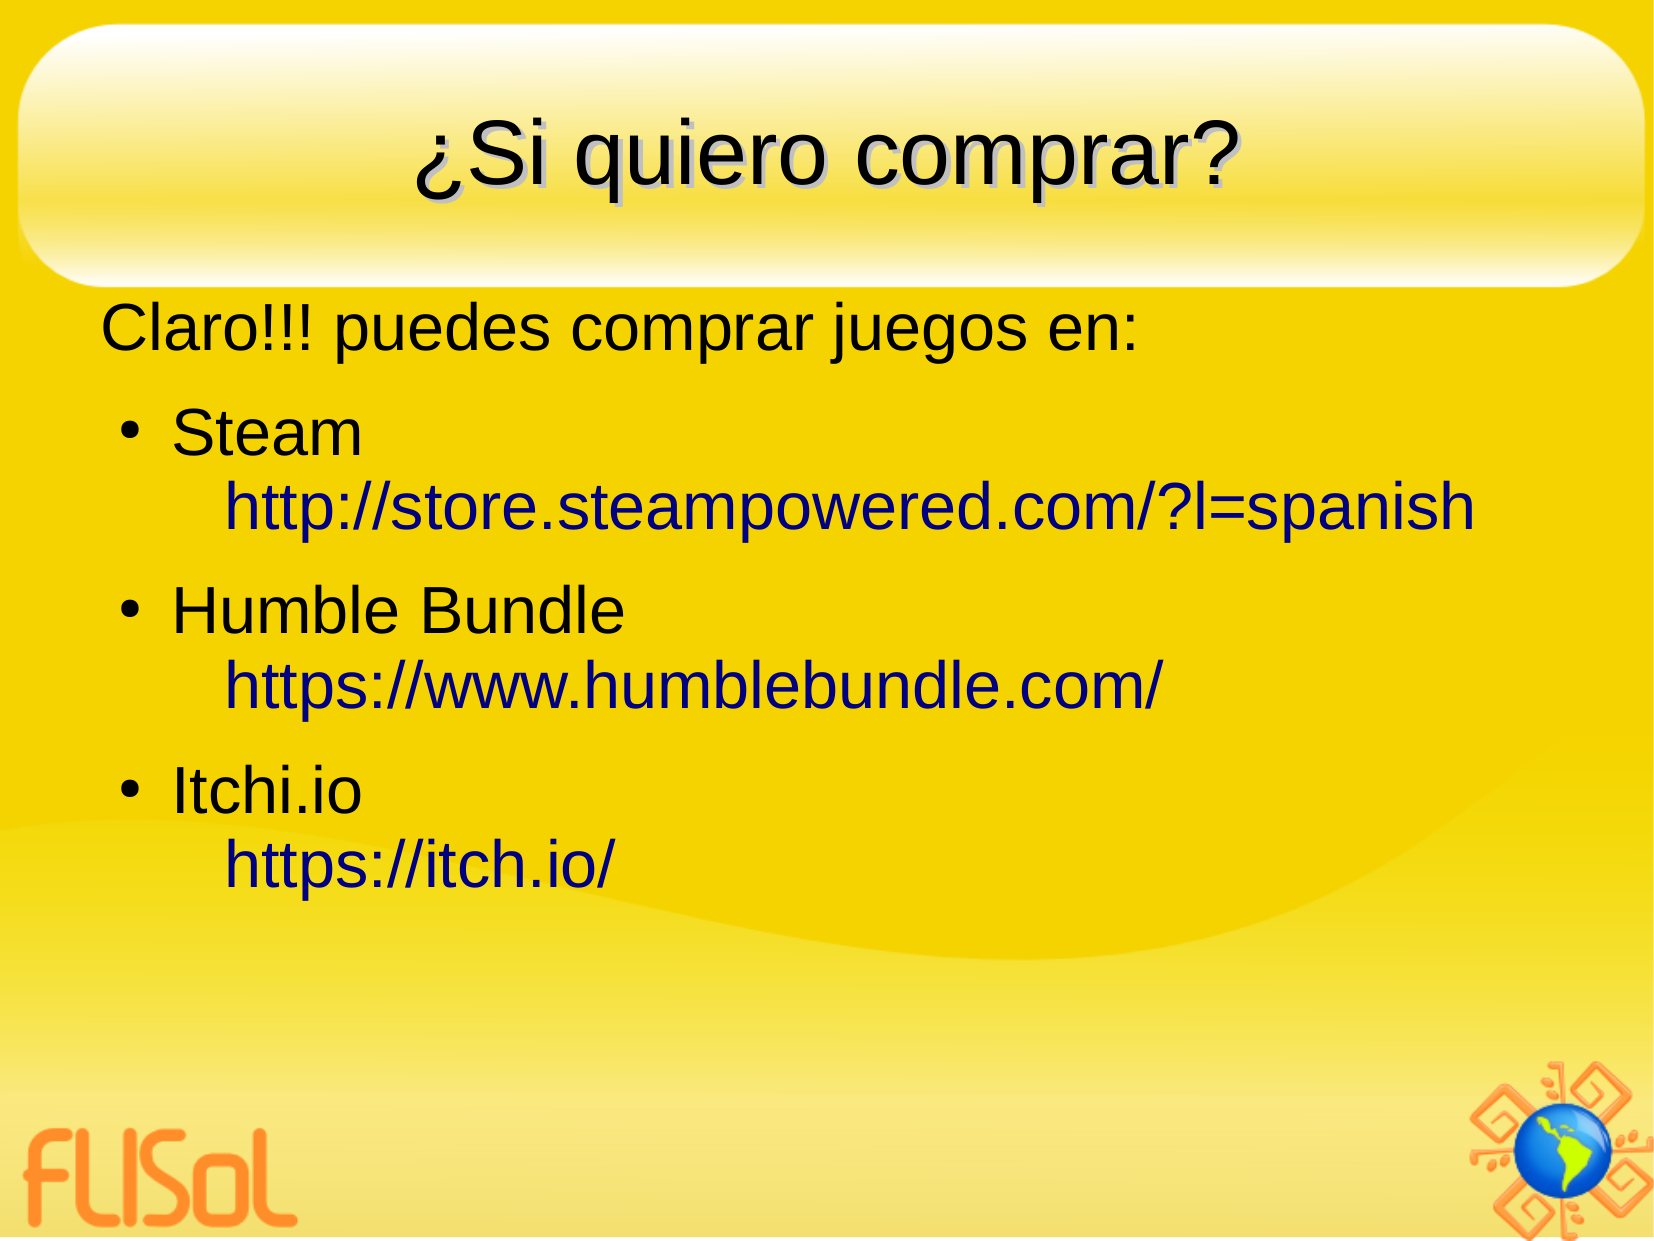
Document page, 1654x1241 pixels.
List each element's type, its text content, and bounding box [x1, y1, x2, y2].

title ¿Si quiero comprar? [82, 49, 1571, 257]
list Claro!!! puedes comprar juegos en: Steam http://store.steampowered.com/?l=spanish Humble Bundle https://www.humblebundle.com/ Itchi.io https://itch.io/ [82, 290, 1571, 1109]
picture [0, 0, 1654, 1241]
